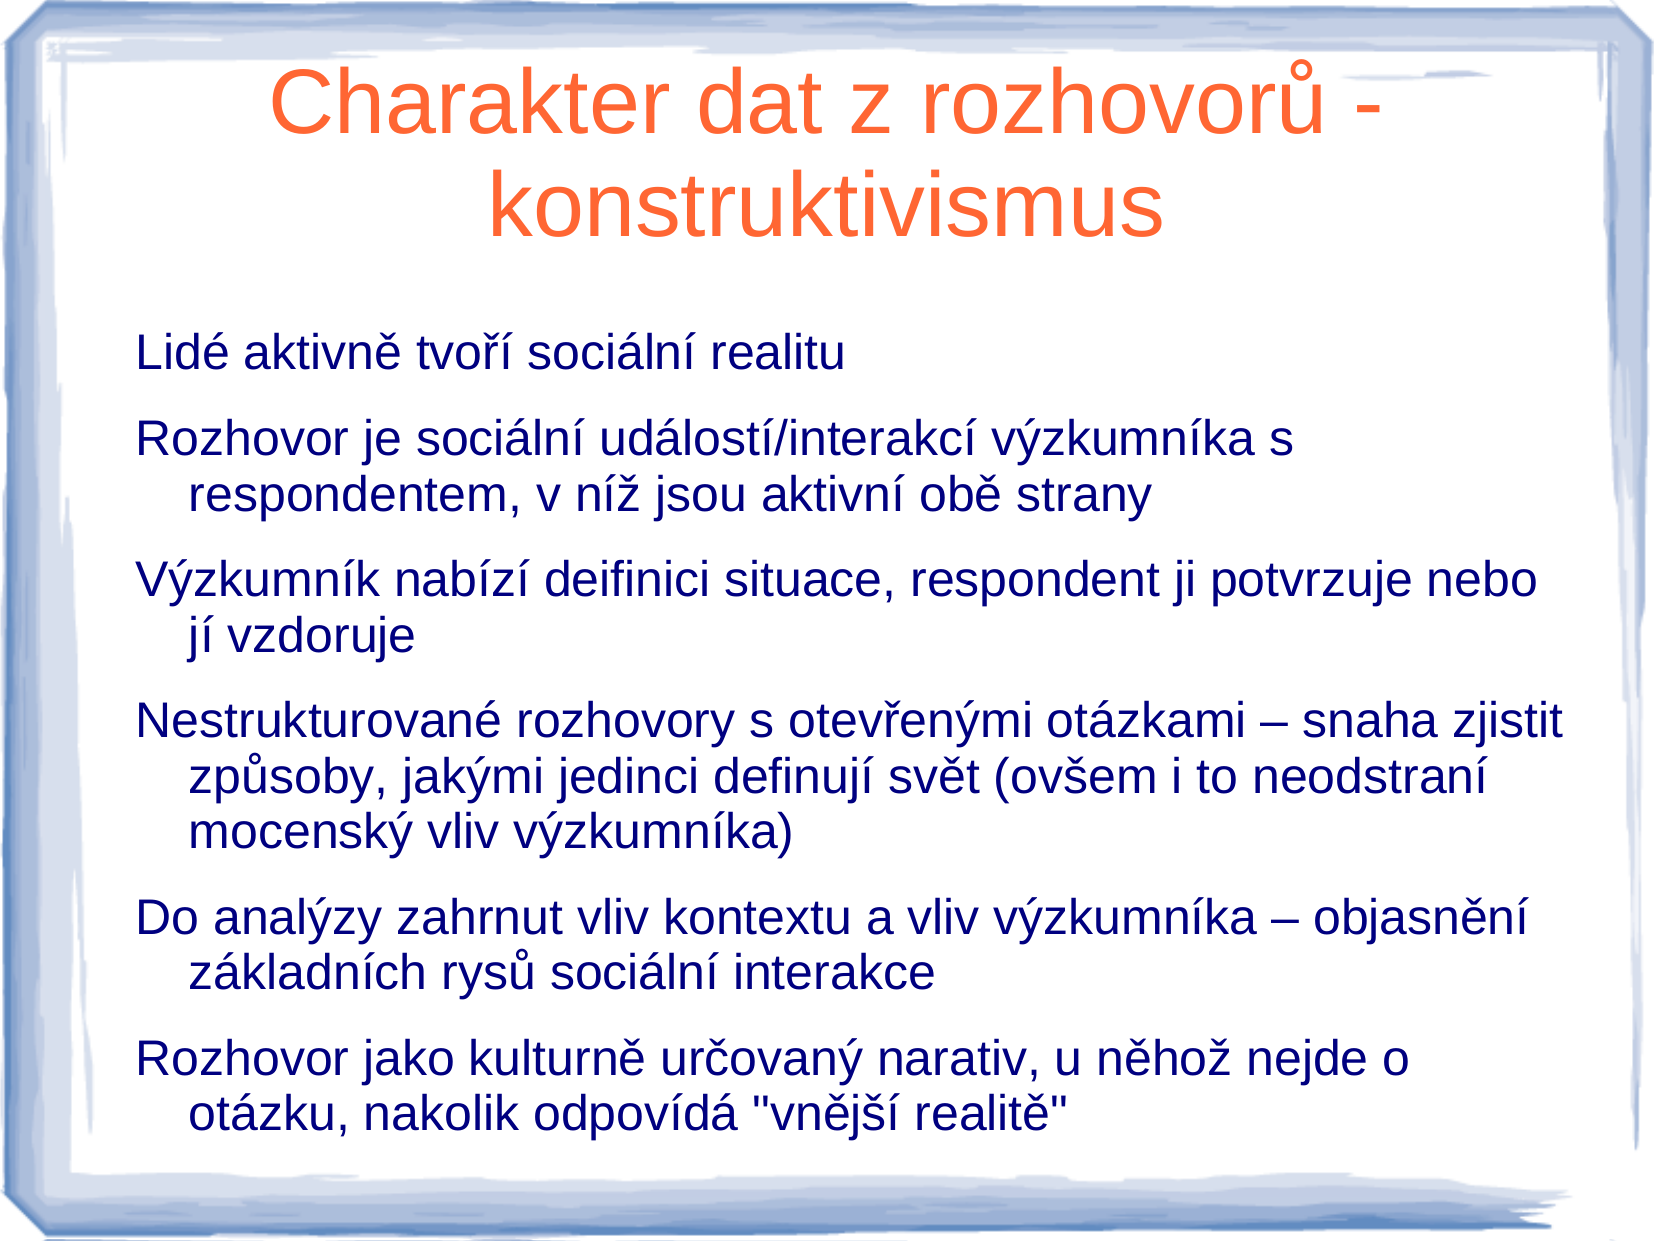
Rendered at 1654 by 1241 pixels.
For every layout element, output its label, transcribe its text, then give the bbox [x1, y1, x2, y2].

list Lidé aktivně tvoří sociální realitu Rozhovor je sociální událostí/interakcí výzkumníka s respondentem, v níž jsou aktivní obě strany Výzkumník nabízí deifinici situace, respondent ji potvrzuje nebo jí vzdoruje Nestrukturované rozhovory s otevřenými otázkami – snaha zjistit způsoby, jakými jedinci definují svět (ovšem i to neodstraní mocenský vliv výzkumníka) Do analýzy zahrnut vliv kontextu a vliv výzkumníka – objasnění základních rysů sociální interakce Rozhovor jako kulturně určovaný narativ, u něhož nejde o otázku, nakolik odpovídá "vnější realitě" [118, 324, 1571, 1142]
picture [0, 0, 1654, 1241]
title Charakter dat z rozhovorů - konstruktivismus [82, 50, 1571, 256]
